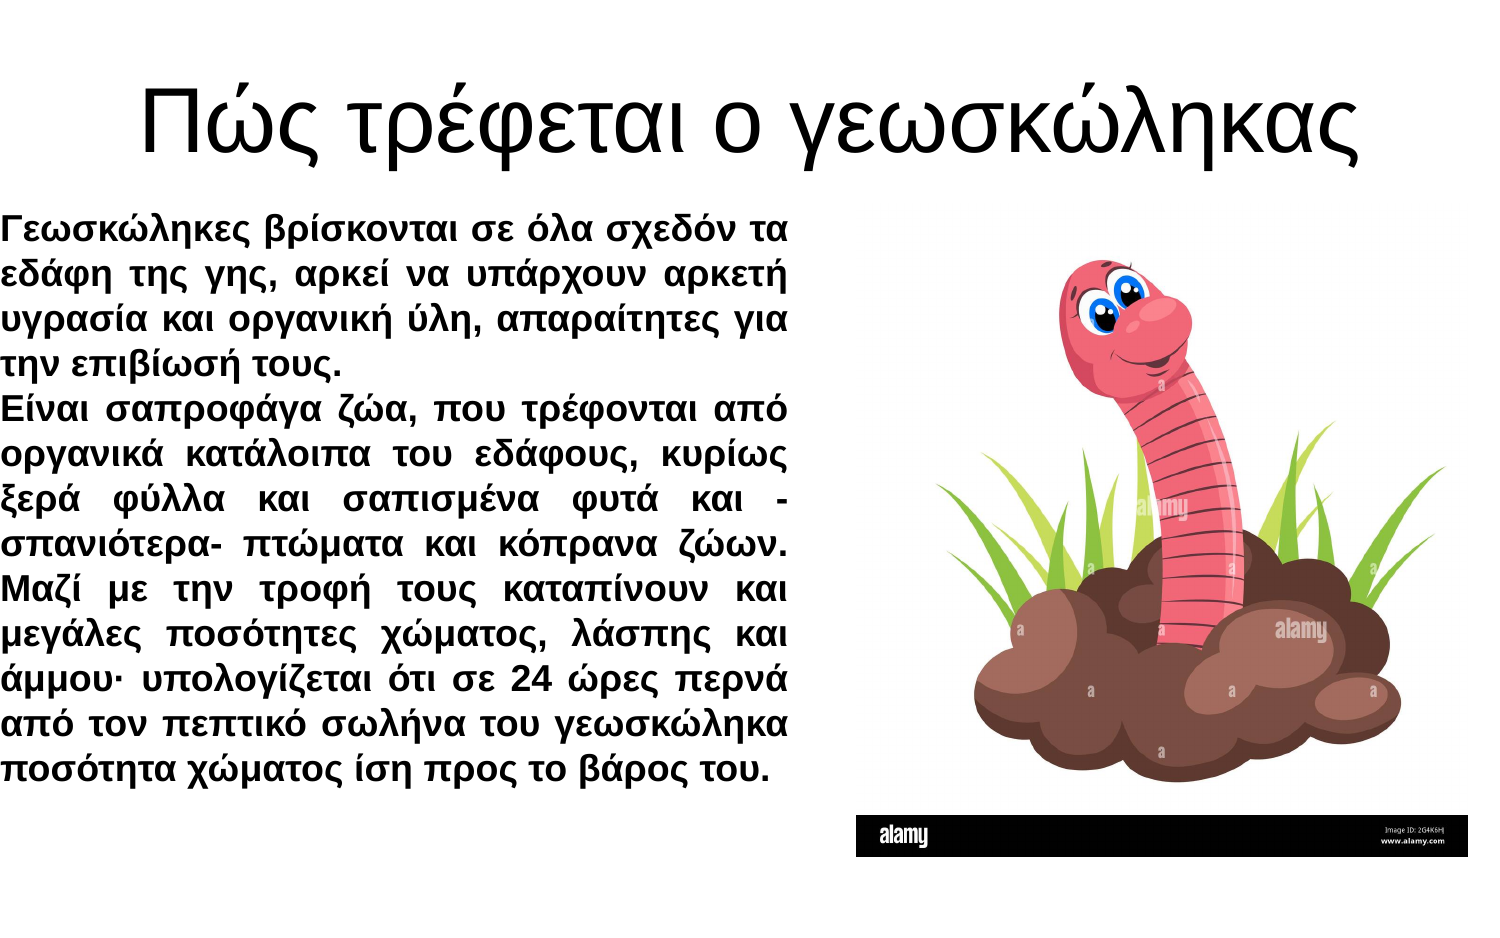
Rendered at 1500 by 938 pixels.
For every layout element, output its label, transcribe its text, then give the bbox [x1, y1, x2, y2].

picture [856, 203, 1468, 857]
list Γεωσκώληκες βρίσκονται σε όλα σχεδόν τα εδάφη της γης, αρκεί να υπάρχουν αρκετή υγρασία και οργανική ύλη, απαραίτητες για την επιβίωσή τους. Είναι σαπροφάγα ζώα, που τρέφονται από οργανικά κατάλοιπα του εδάφους, κυρίως ξερά φύλλα και σαπισμένα φυτά και -σπανιότερα- πτώματα και κόπρανα ζώων. Μαζί με την τροφή τους καταπίνουν και μεγάλες ποσότητες χώματος, λάσπης και άμμου· υπολογίζεται ότι σε 24 ώρες περνά από τον πεπτικό σωλήνα του γεωσκώληκα ποσότητα χώματος ίση προς το βάρος του. [0, 203, 789, 822]
title Πώς τρέφεται ο γεωσκώληκας [75, 59, 1425, 172]
